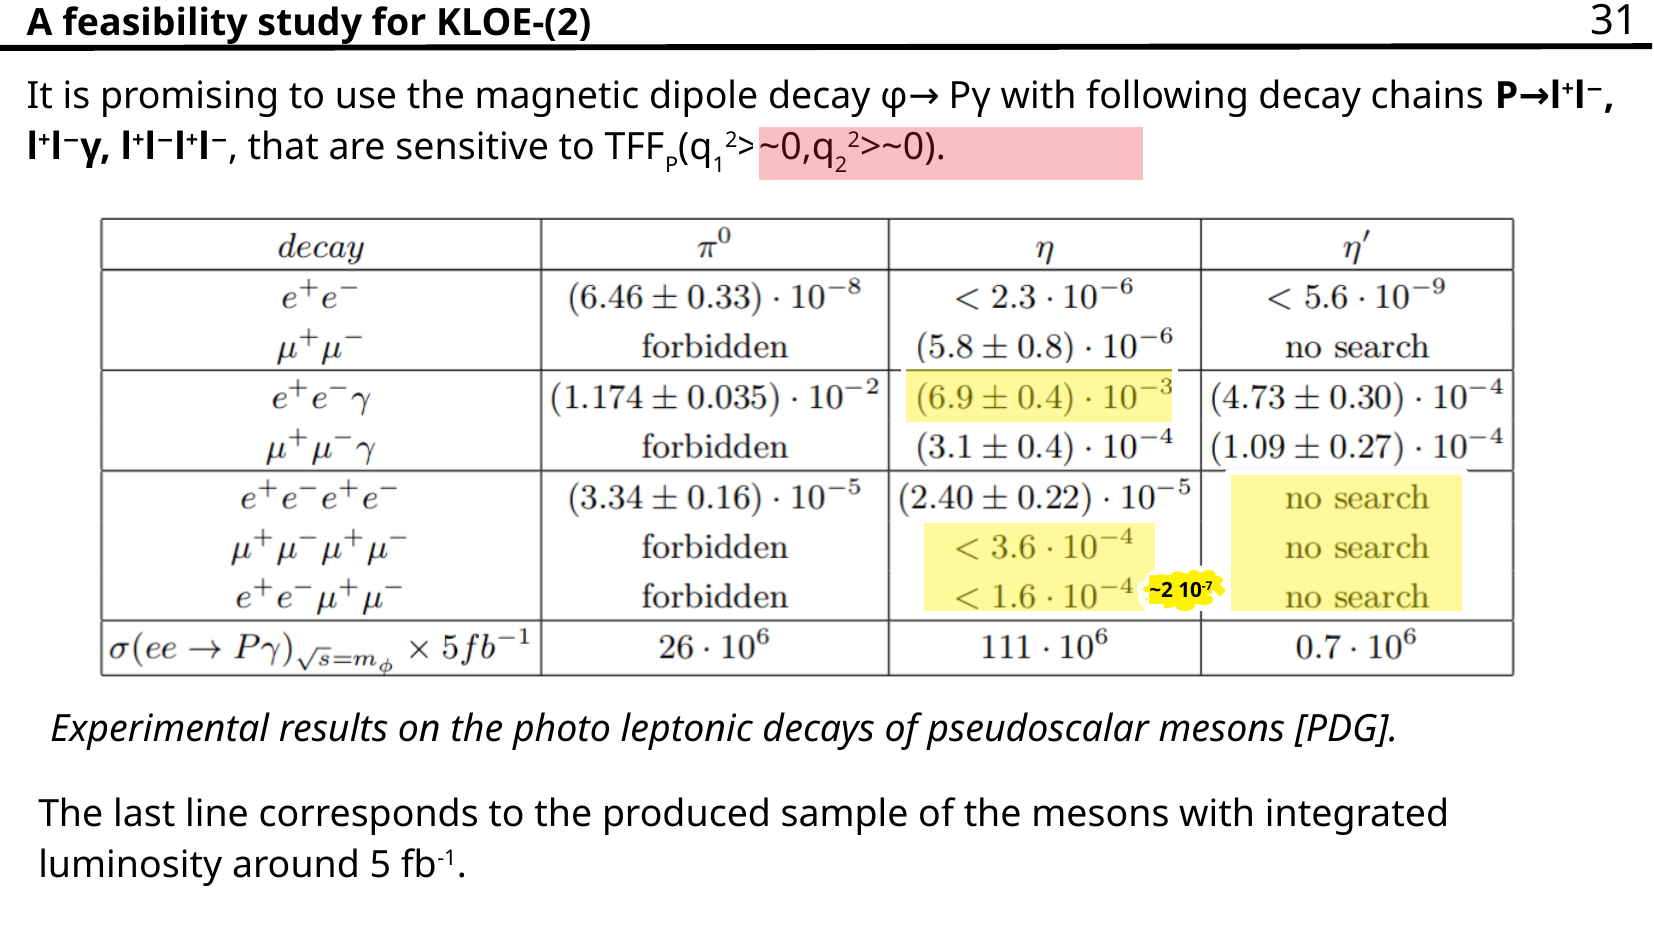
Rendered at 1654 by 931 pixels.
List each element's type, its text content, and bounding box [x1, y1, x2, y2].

text_box It is promising to use the magnetic dipole decay φ→ Pγ with following decay chains P→l+l−, l+l−γ, l+l−l+l−, that are sensitive to TFFP(q12>~0,q22>~0). [11, 61, 1630, 874]
text_box 31 [1575, 0, 1654, 54]
text_box [903, 366, 1176, 426]
text_box [1228, 472, 1465, 615]
text_box [755, 124, 1146, 184]
text_box [921, 519, 1158, 615]
text_box A feasibility study for KLOE-(2) [11, 0, 1134, 58]
text_box The last line corresponds to the produced sample of the mesons with integrated luminosity around 5 fb-1. [23, 779, 1595, 895]
text_box Experimental results on the photo leptonic decays of pseudoscalar mesons [PDG]. [35, 693, 1595, 779]
text_box ~2 10-7 [1139, 566, 1229, 615]
picture [59, 192, 1571, 693]
